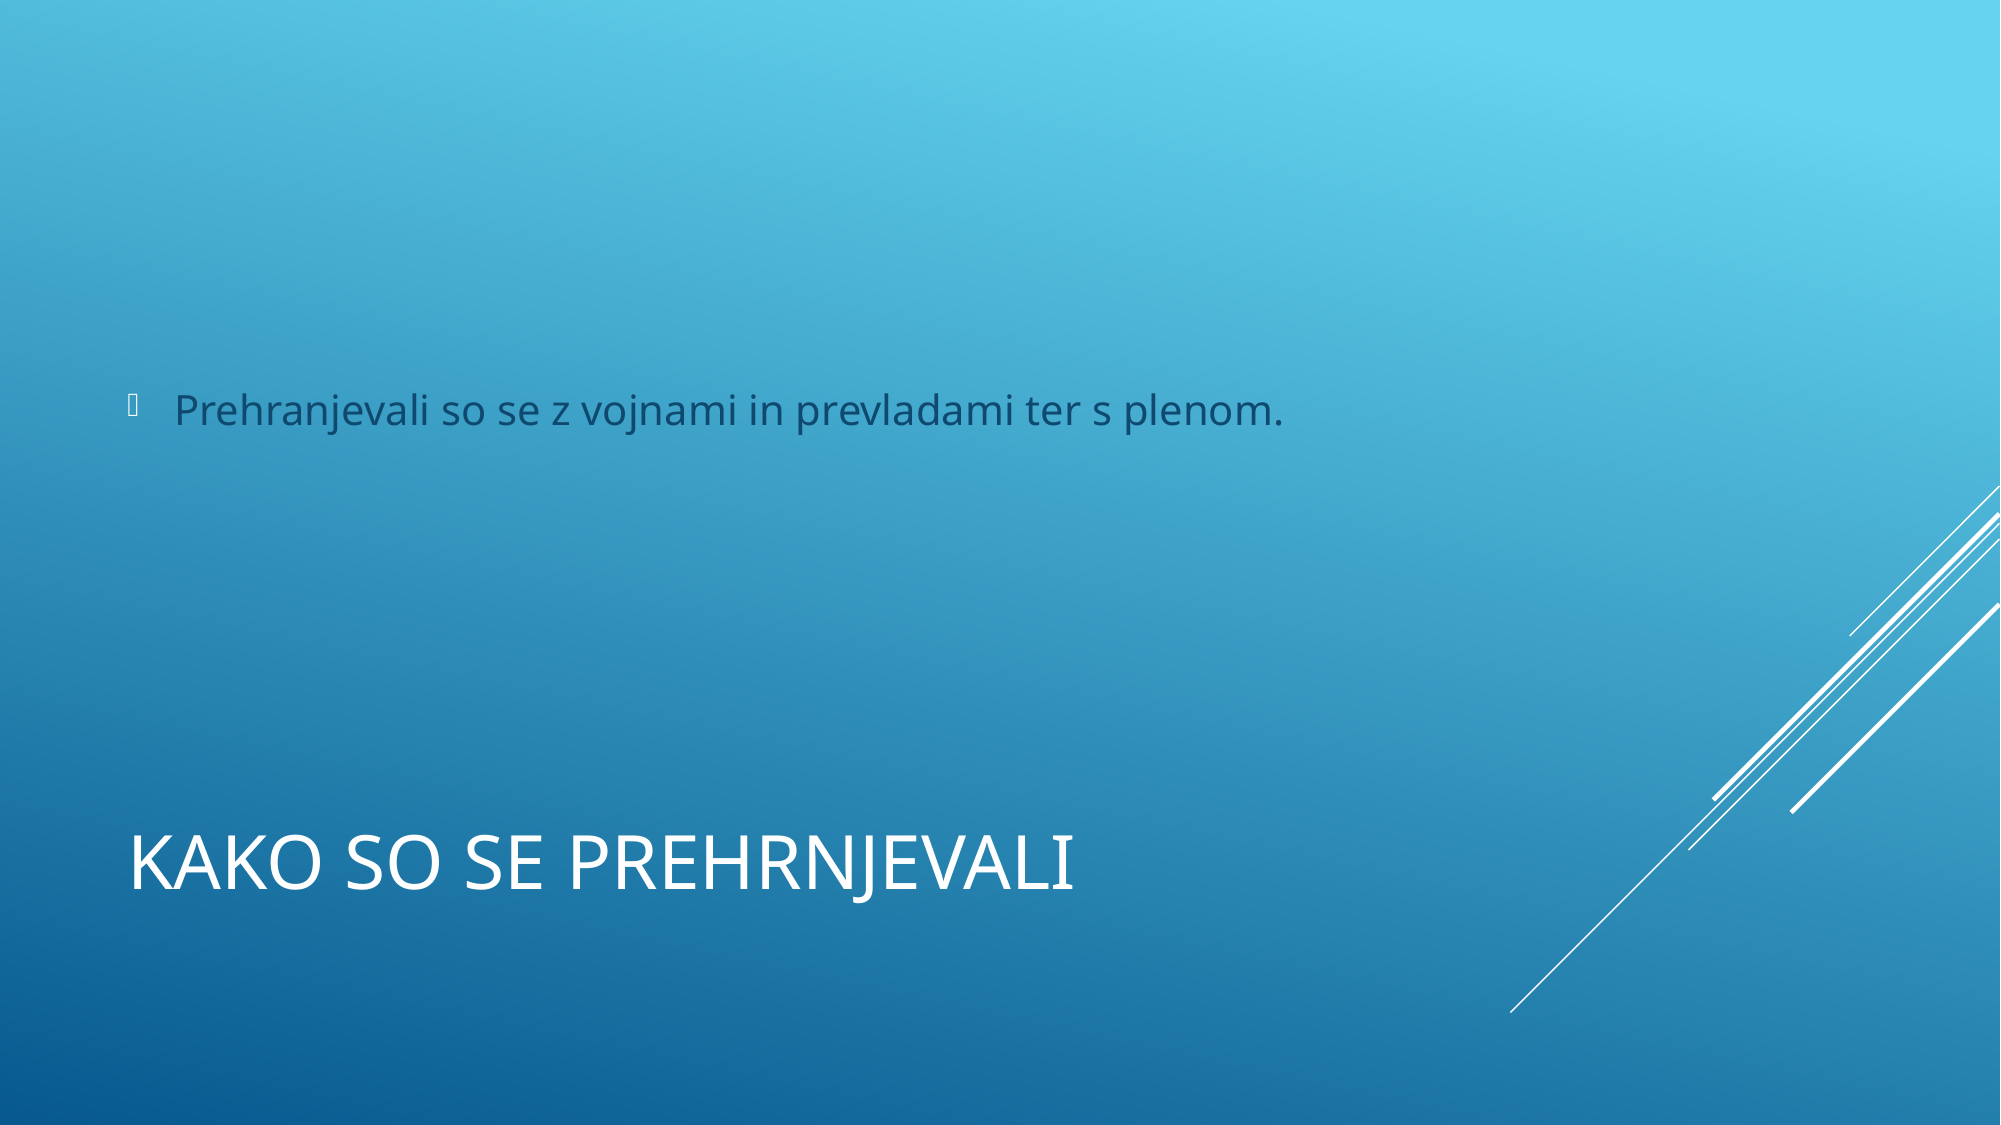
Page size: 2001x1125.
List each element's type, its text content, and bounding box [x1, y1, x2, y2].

title Kako so se prehrnjevali [112, 736, 1513, 984]
list Prehranjevali so se z vojnami in prevladami ter s plenom. [112, 112, 1513, 706]
